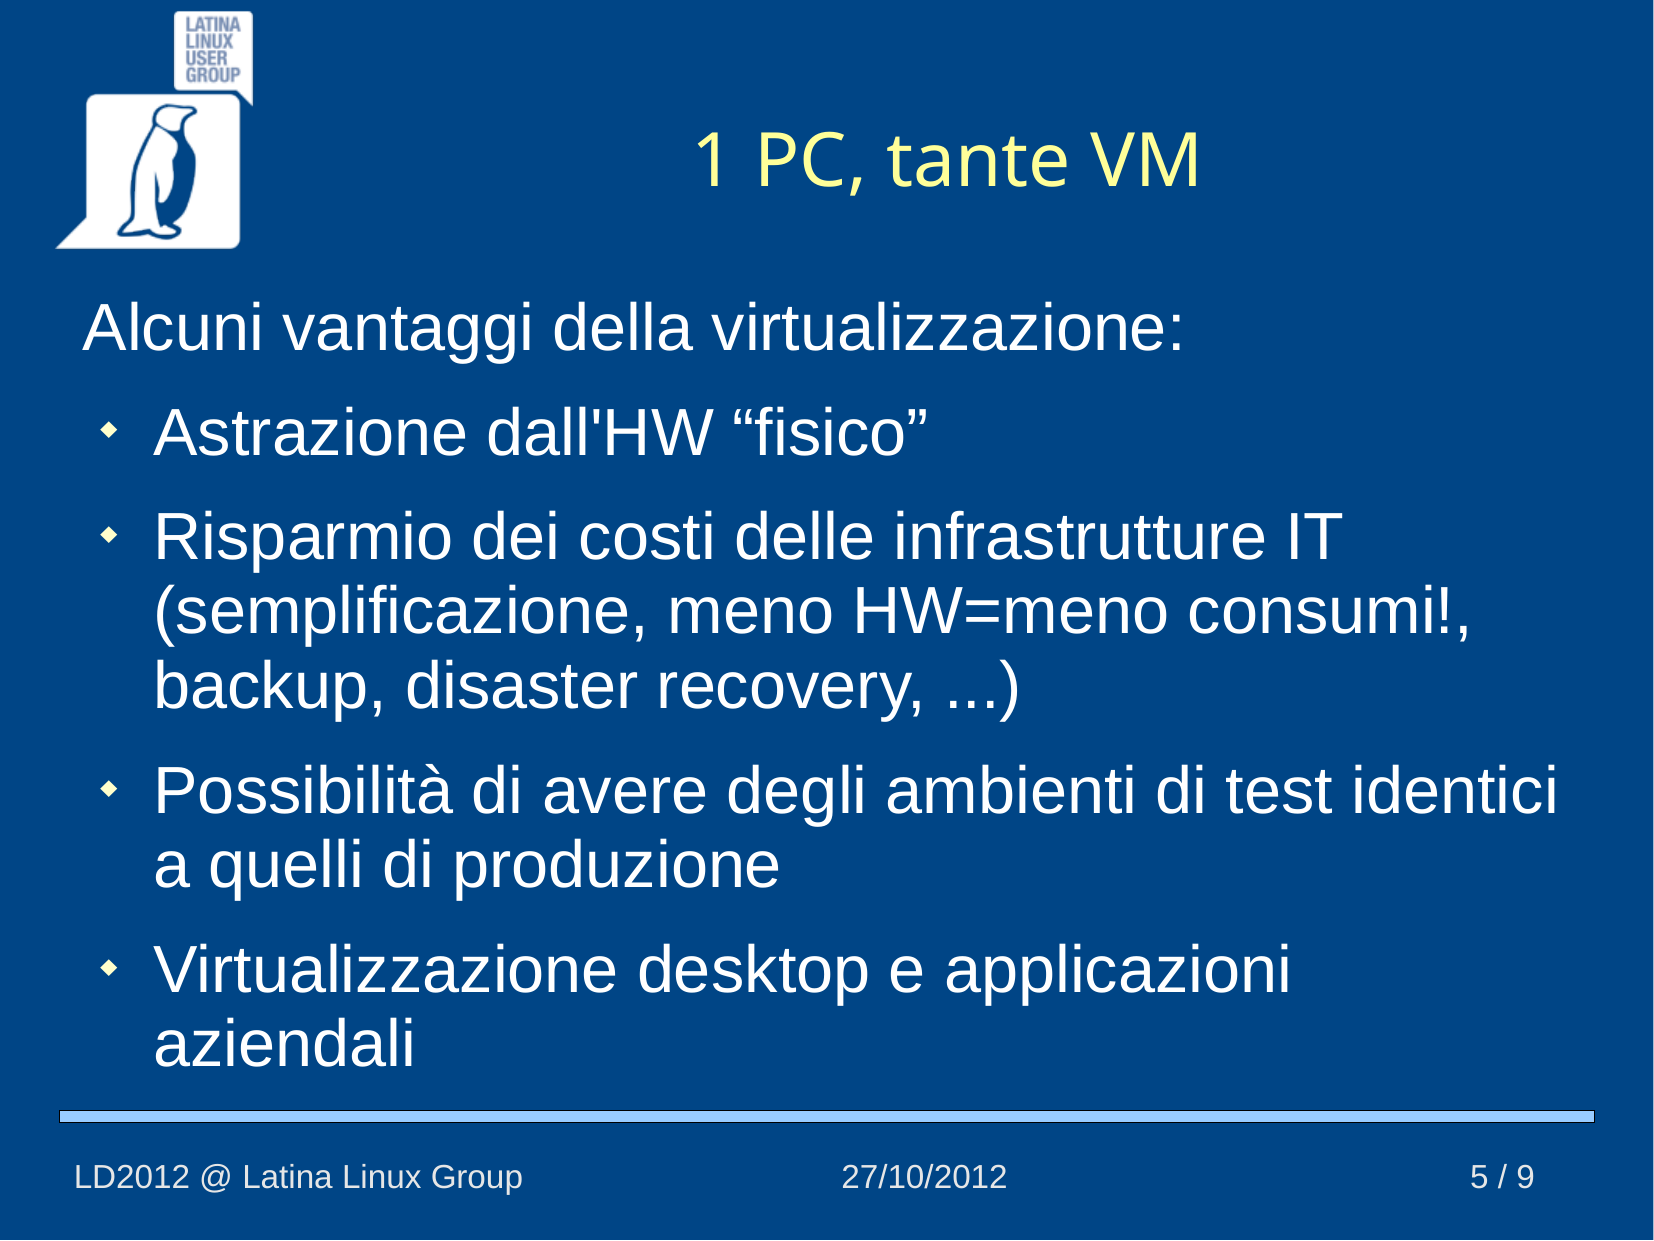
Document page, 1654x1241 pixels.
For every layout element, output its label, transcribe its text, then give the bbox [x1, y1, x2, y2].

picture [43, 0, 266, 262]
list Alcuni vantaggi della virtualizzazione: Astrazione dall'HW “fisico” Risparmio dei costi delle infrastrutture IT (semplificazione, meno HW=meno consumi!, backup, disaster recovery, ...) Possibilità di avere degli ambienti di test identici a quelli di produzione Virtualizzazione desktop e applicazioni aziendali [82, 290, 1571, 1082]
title 1 PC, tante VM [324, 49, 1571, 266]
